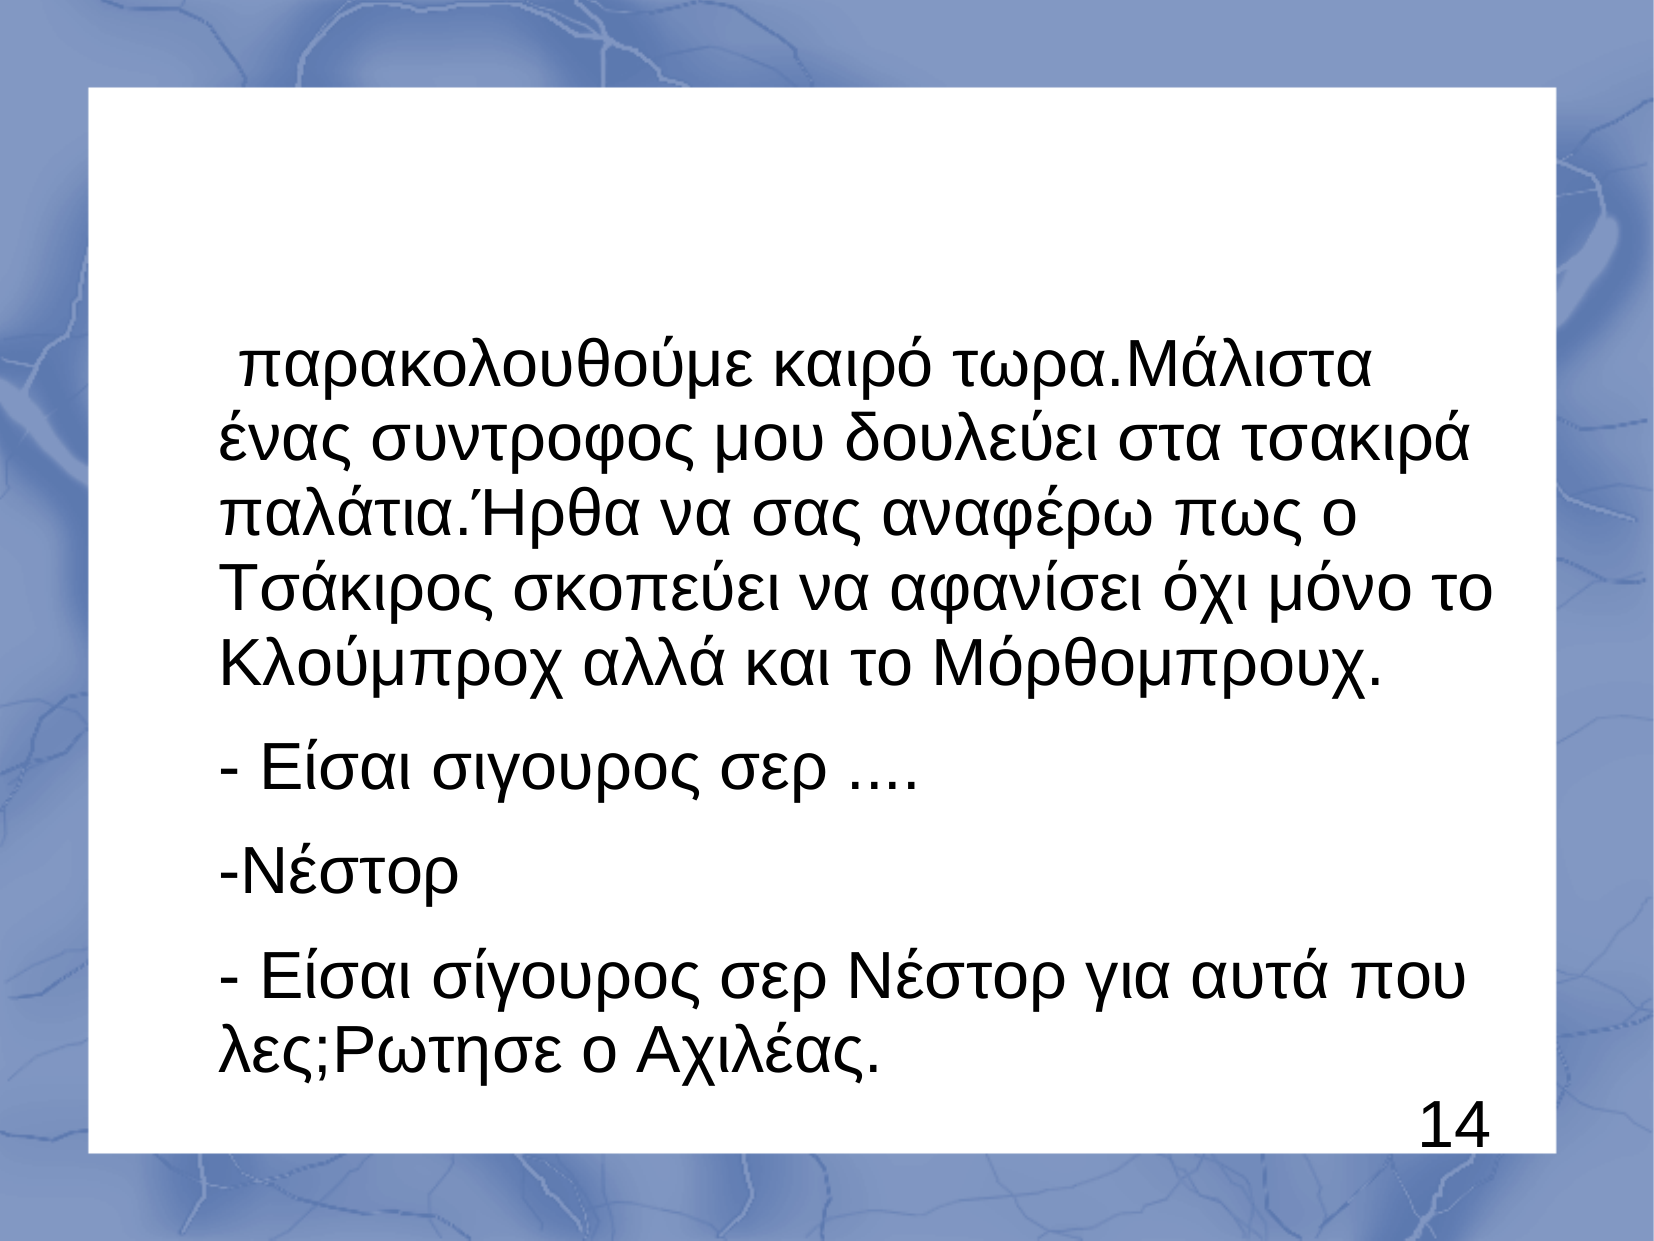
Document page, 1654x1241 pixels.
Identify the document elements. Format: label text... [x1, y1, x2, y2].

picture [0, 0, 1654, 1241]
list παρακολουθούμε καιρό τωρα.Μάλιστα ένας συντροφος μου δουλεύει στα τσακιρά παλάτια.Ήρθα να σας αναφέρω πως ο Τσάκιρος σκοπεύει να αφανίσει όχι μόνο το Κλούμπροχ αλλά και το Μόρθομπρουχ. - Είσαι σιγουρος σερ .... -Νέστορ - Είσαι σίγουρος σερ Νέστορ για αυτά που λες;Ρωτησε ο Αχιλέας. 14 [147, 325, 1506, 1162]
